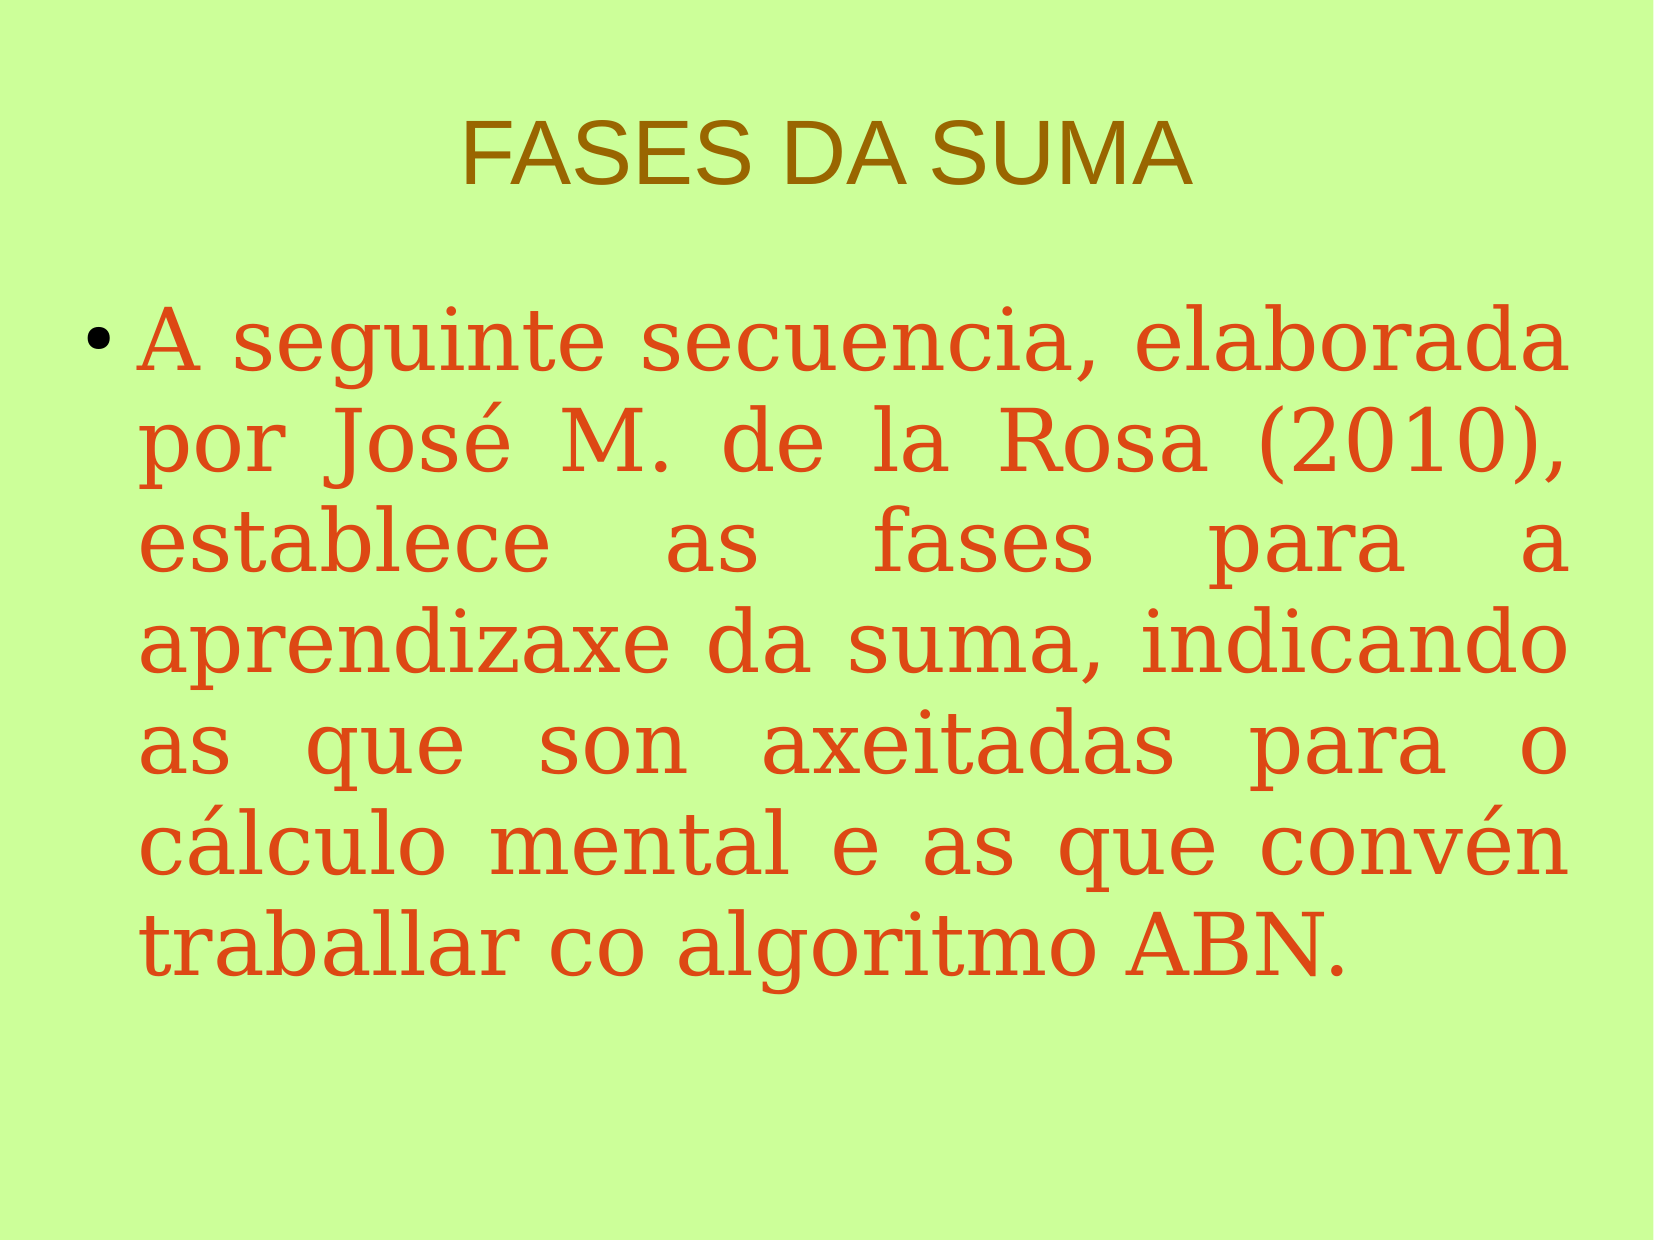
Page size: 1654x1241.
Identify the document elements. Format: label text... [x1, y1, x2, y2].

title FASES DA SUMA [82, 49, 1571, 257]
list A seguinte secuencia, elaborada por José M. de la Rosa (2010), establece as fases para a aprendizaxe da suma, indicando as que son axeitadas para o cálculo mental e as que convén traballar co algoritmo ABN. [82, 290, 1571, 1010]
